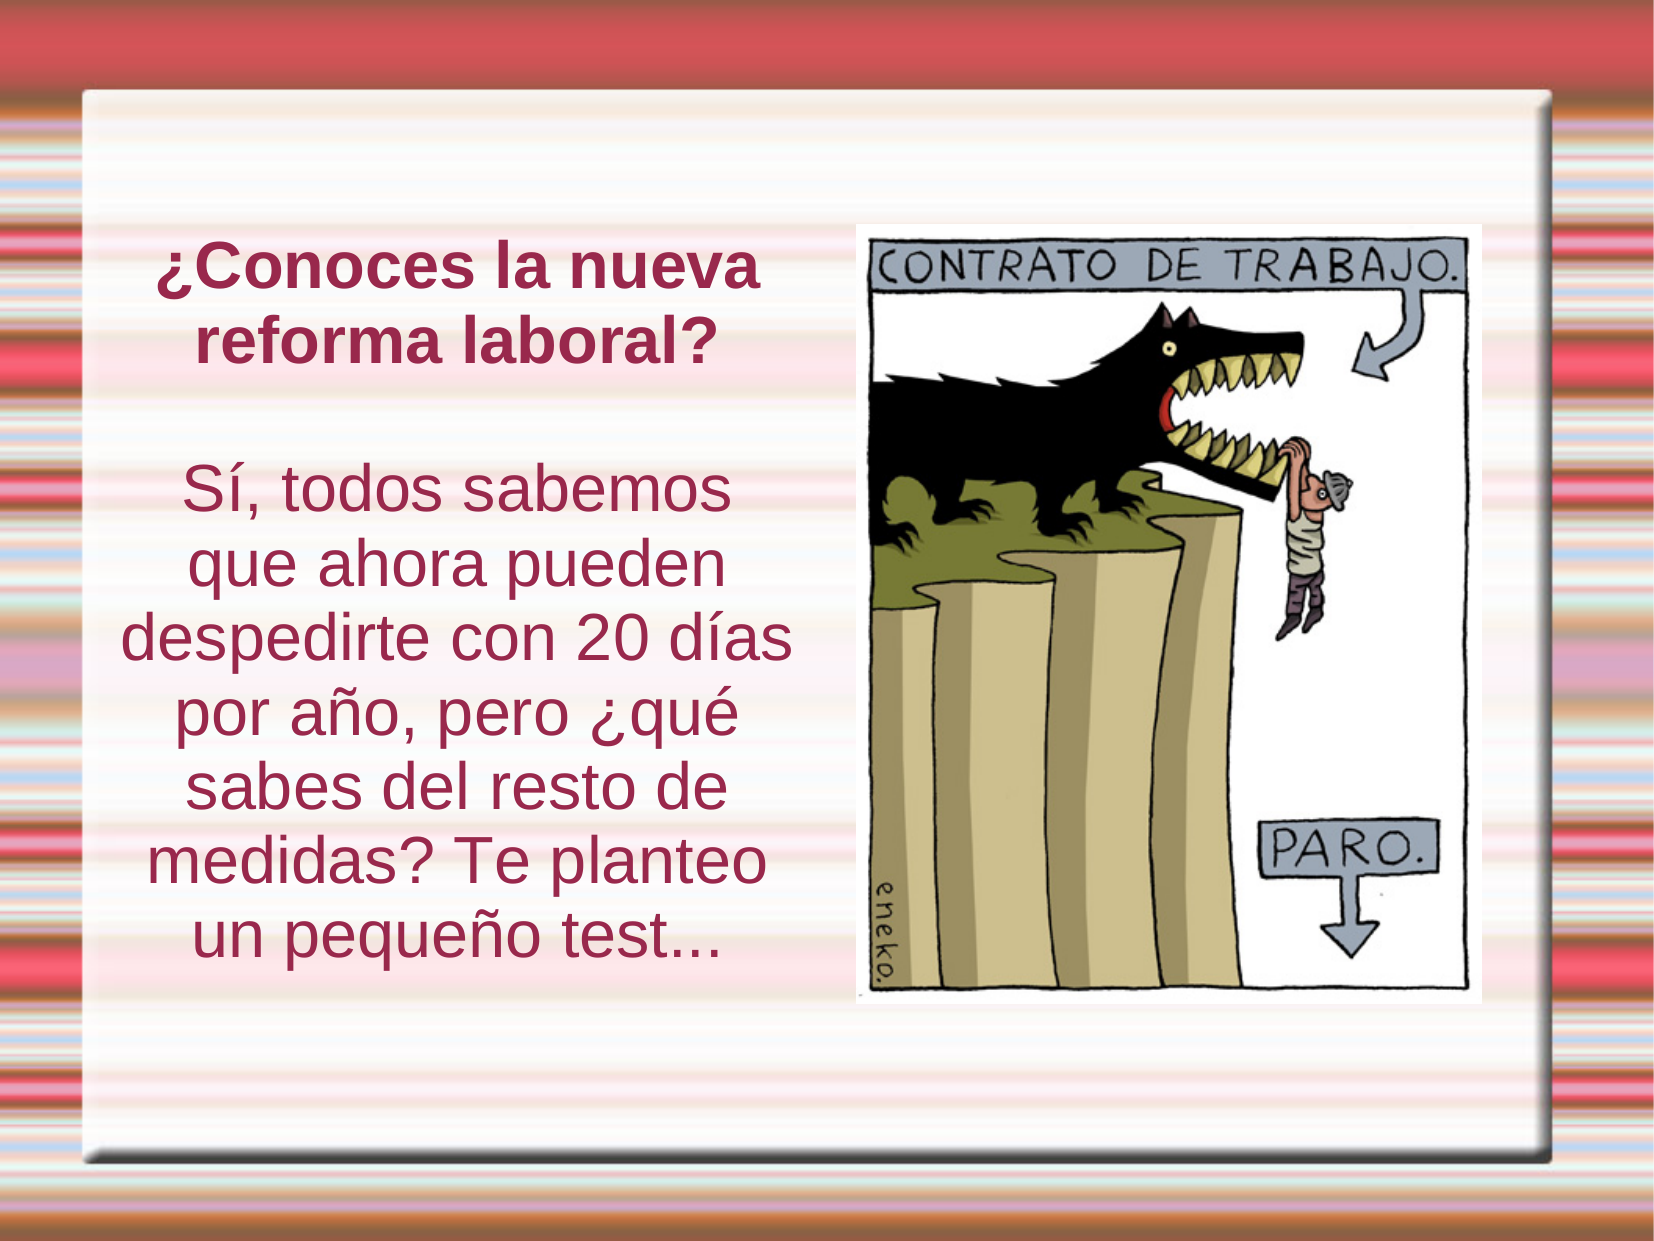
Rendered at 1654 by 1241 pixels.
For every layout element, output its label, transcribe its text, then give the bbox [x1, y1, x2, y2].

picture [0, 0, 1654, 1241]
text_box ¿Conoces la nueva reforma laboral? Sí, todos sabemos que ahora pueden despedirte con 20 días por año, pero ¿qué sabes del resto de medidas? Te planteo un pequeño test... [118, 104, 798, 1093]
